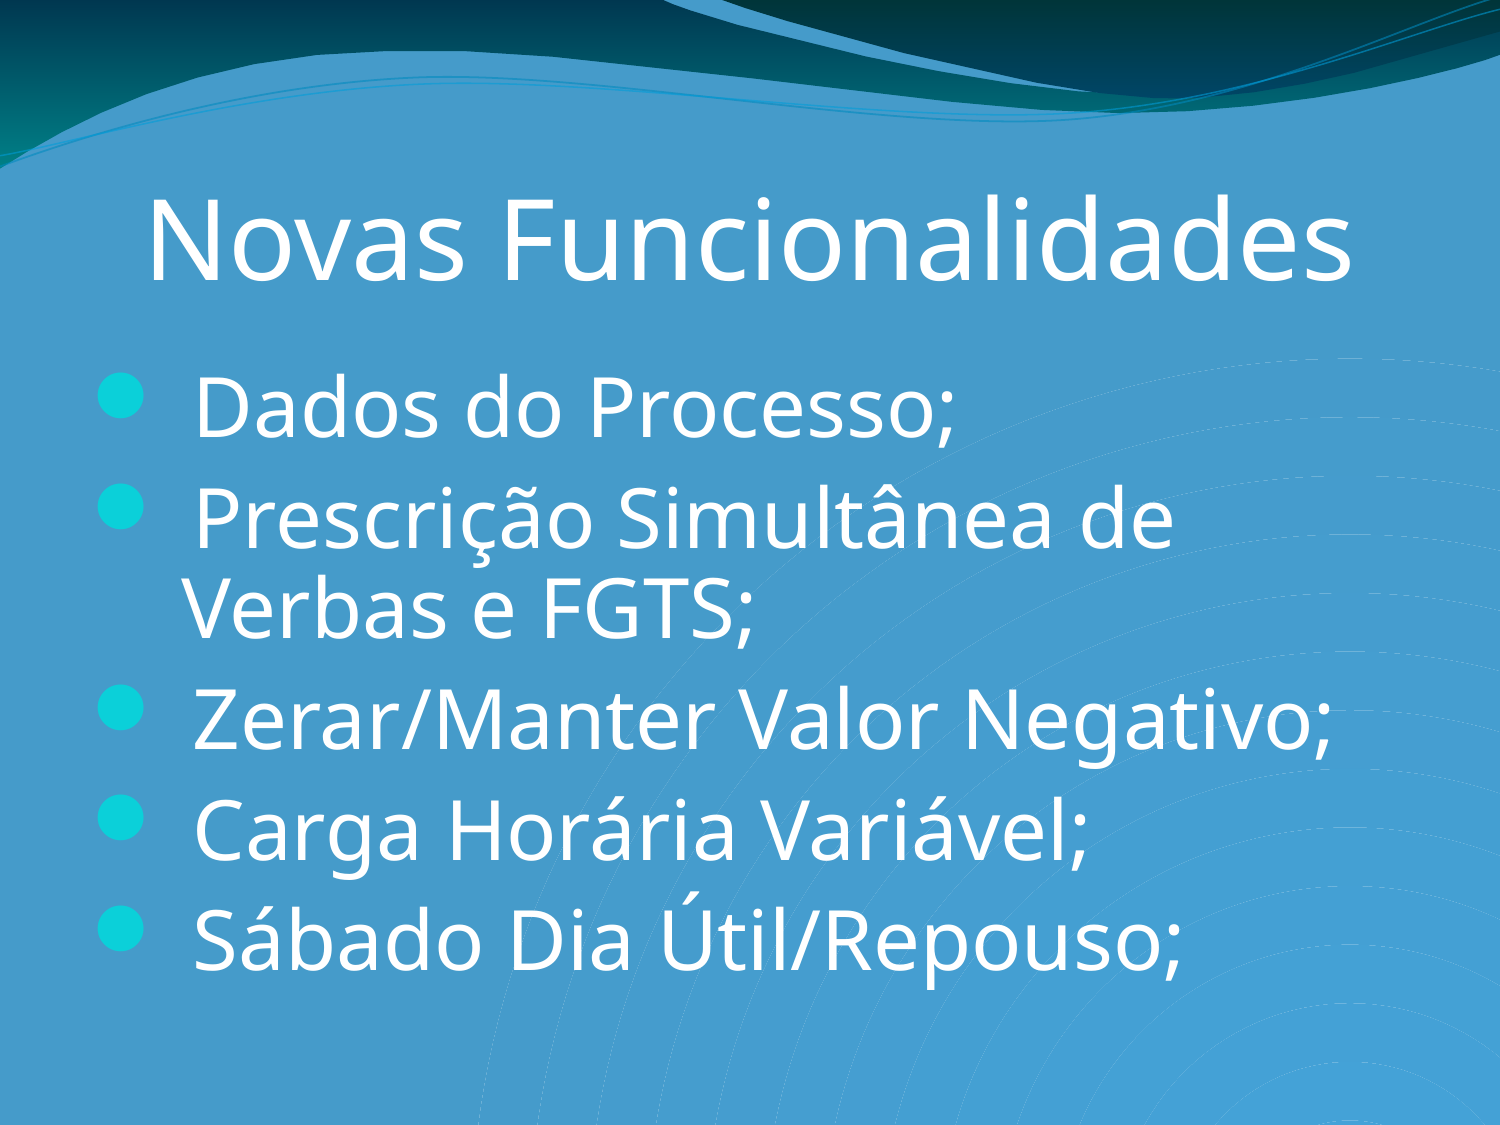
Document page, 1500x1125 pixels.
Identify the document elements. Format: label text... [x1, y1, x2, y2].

title Novas Funcionalidades [75, 115, 1426, 304]
list Dados do Processo; Prescrição Simultânea de Verbas e FGTS; Zerar/Manter Valor Negativo; Carga Horária Variável; Sábado Dia Útil/Repouso; [76, 317, 1459, 1038]
